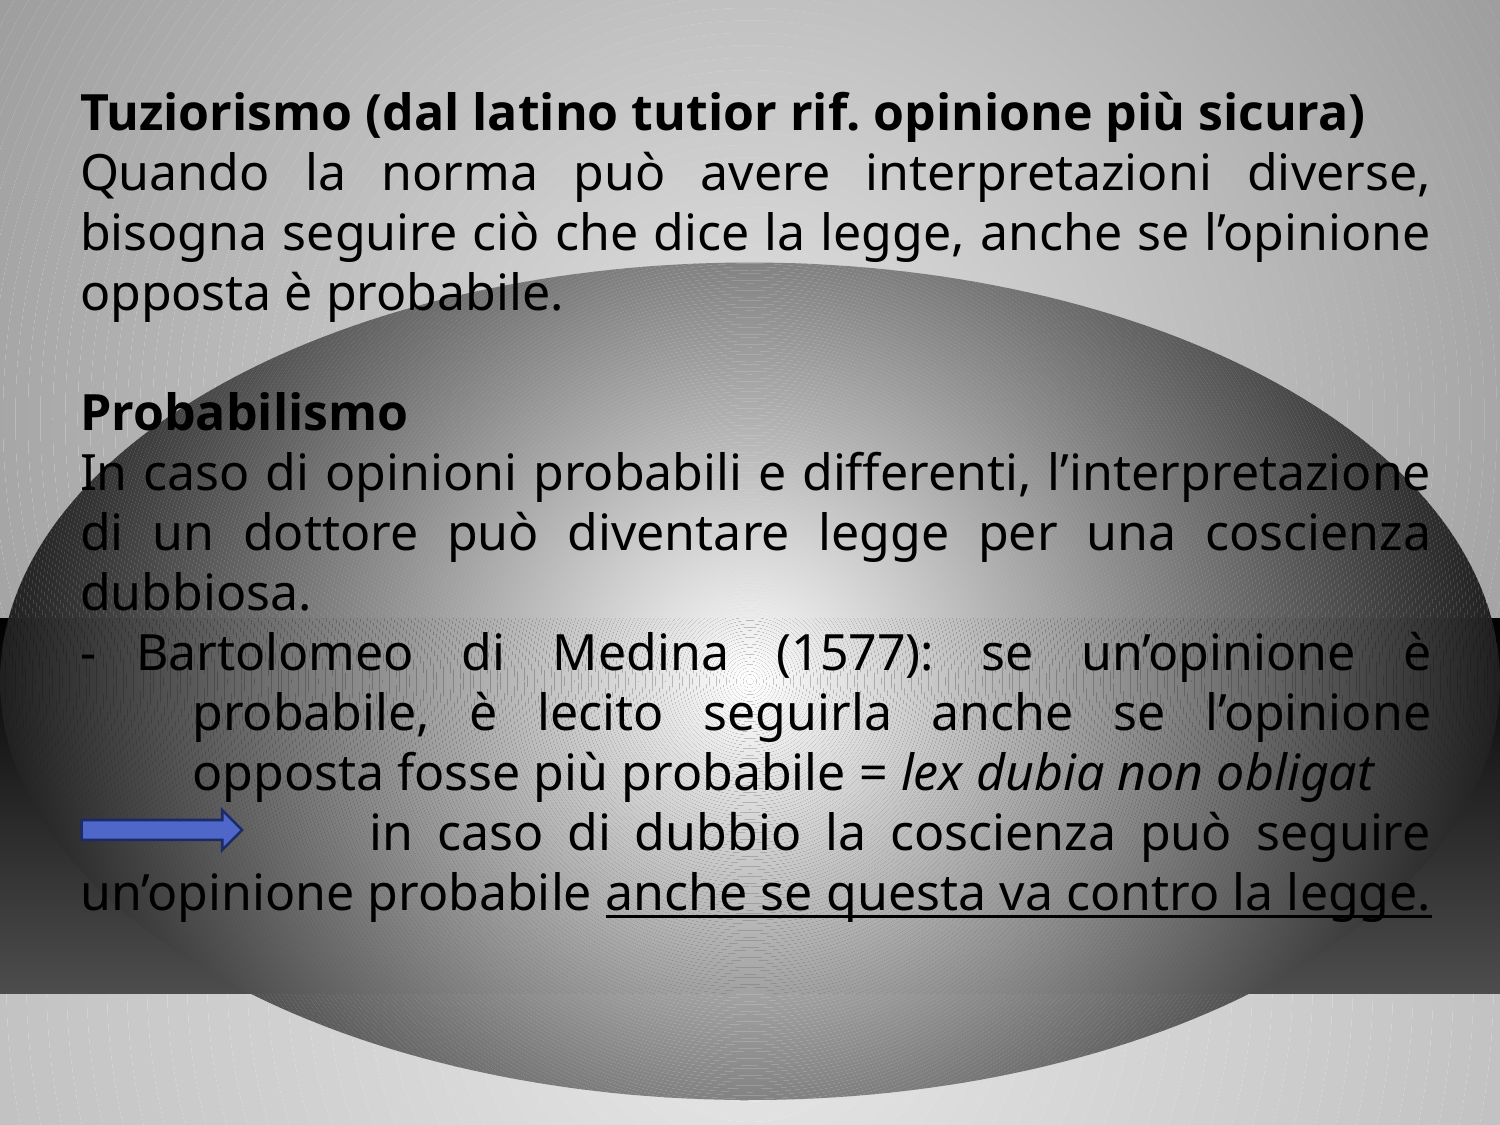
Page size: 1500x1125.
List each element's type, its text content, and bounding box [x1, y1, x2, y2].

text_box Tuziorismo (dal latino tutior rif. opinione più sicura) Quando la norma può avere interpretazioni diverse, bisogna seguire ciò che dice la legge, anche se l’opinione opposta è probabile. Probabilismo In caso di opinioni probabili e differenti, l’interpretazione di un dottore può diventare legge per una coscienza dubbiosa. Bartolomeo di Medina (1577): se un’opinione è probabile, è lecito seguirla anche se l’opinione opposta fosse più probabile = lex dubia non obligat in caso di dubbio la coscienza può seguire un’opinione probabile anche se questa va contro la legge. [64, 73, 1447, 998]
text_box [81, 810, 243, 850]
